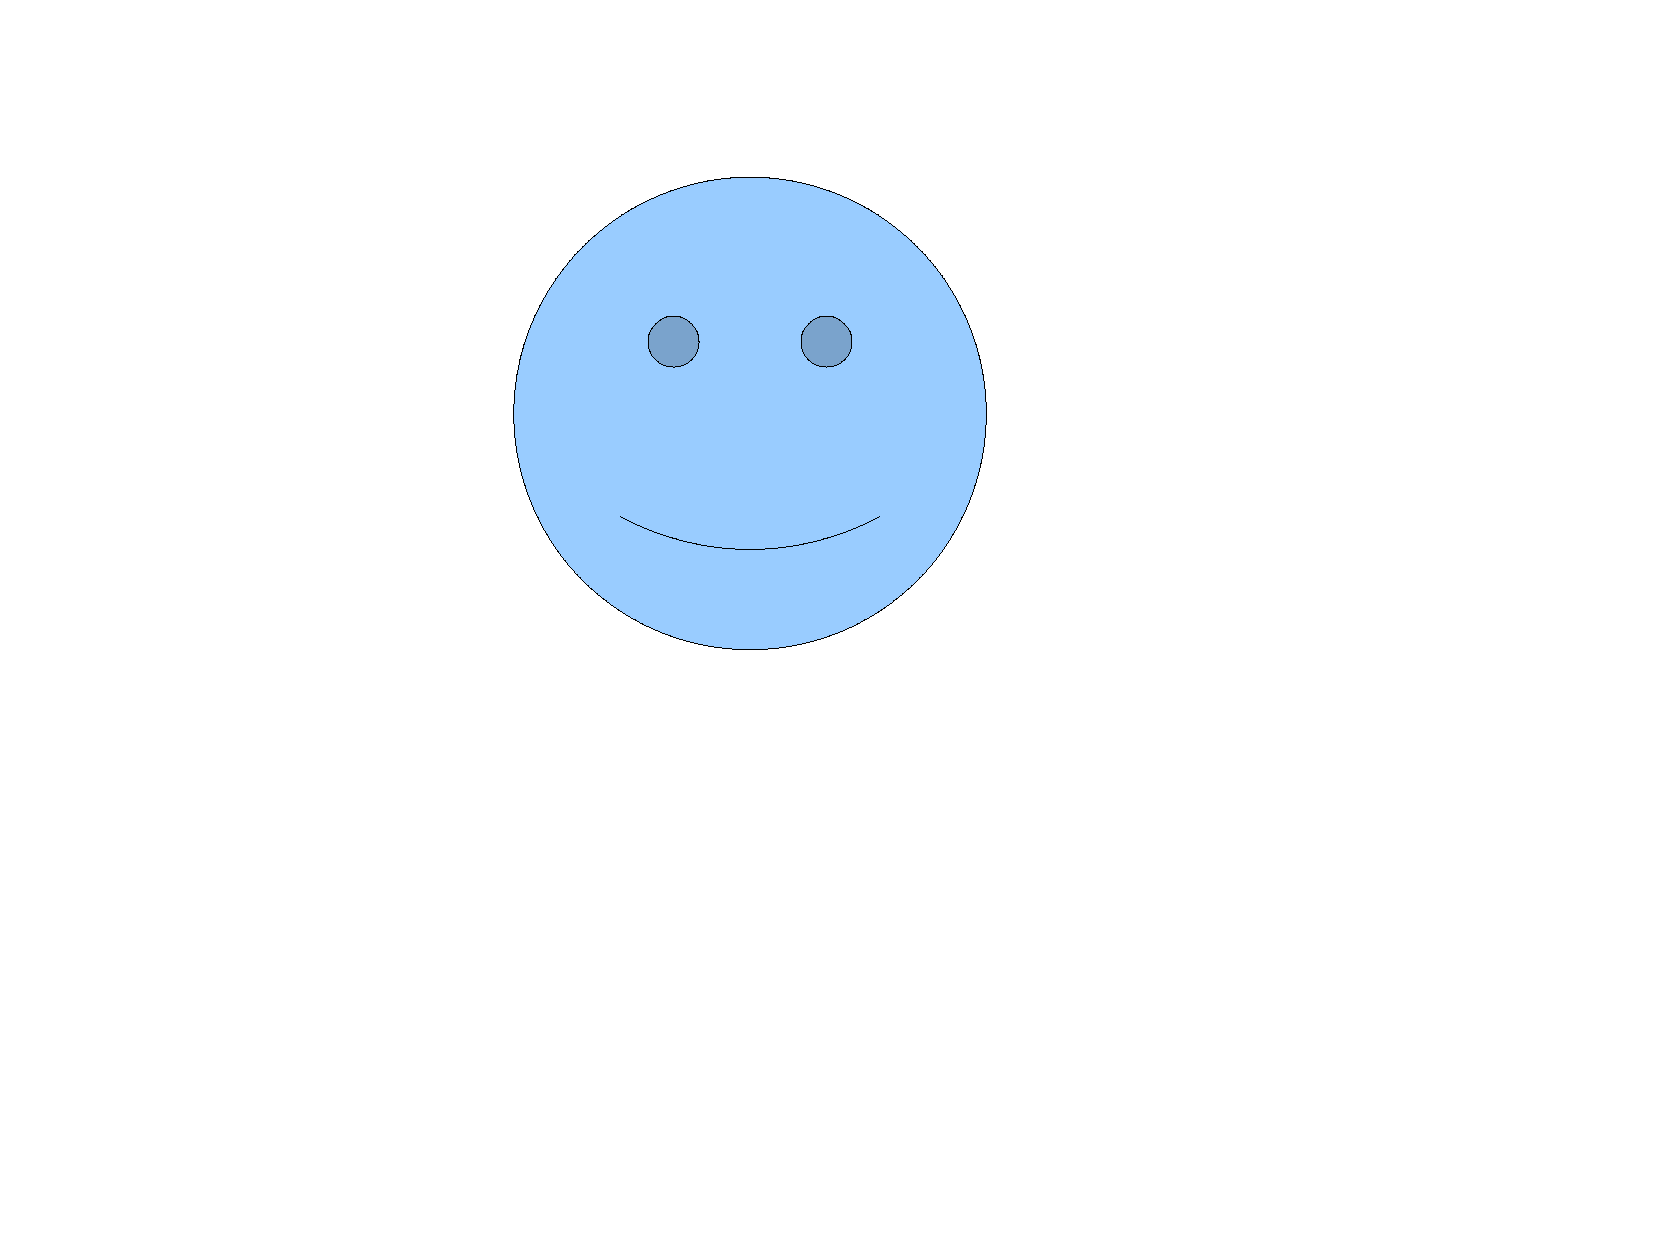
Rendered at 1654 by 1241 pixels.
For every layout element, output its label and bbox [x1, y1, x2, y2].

text_box [513, 177, 987, 650]
